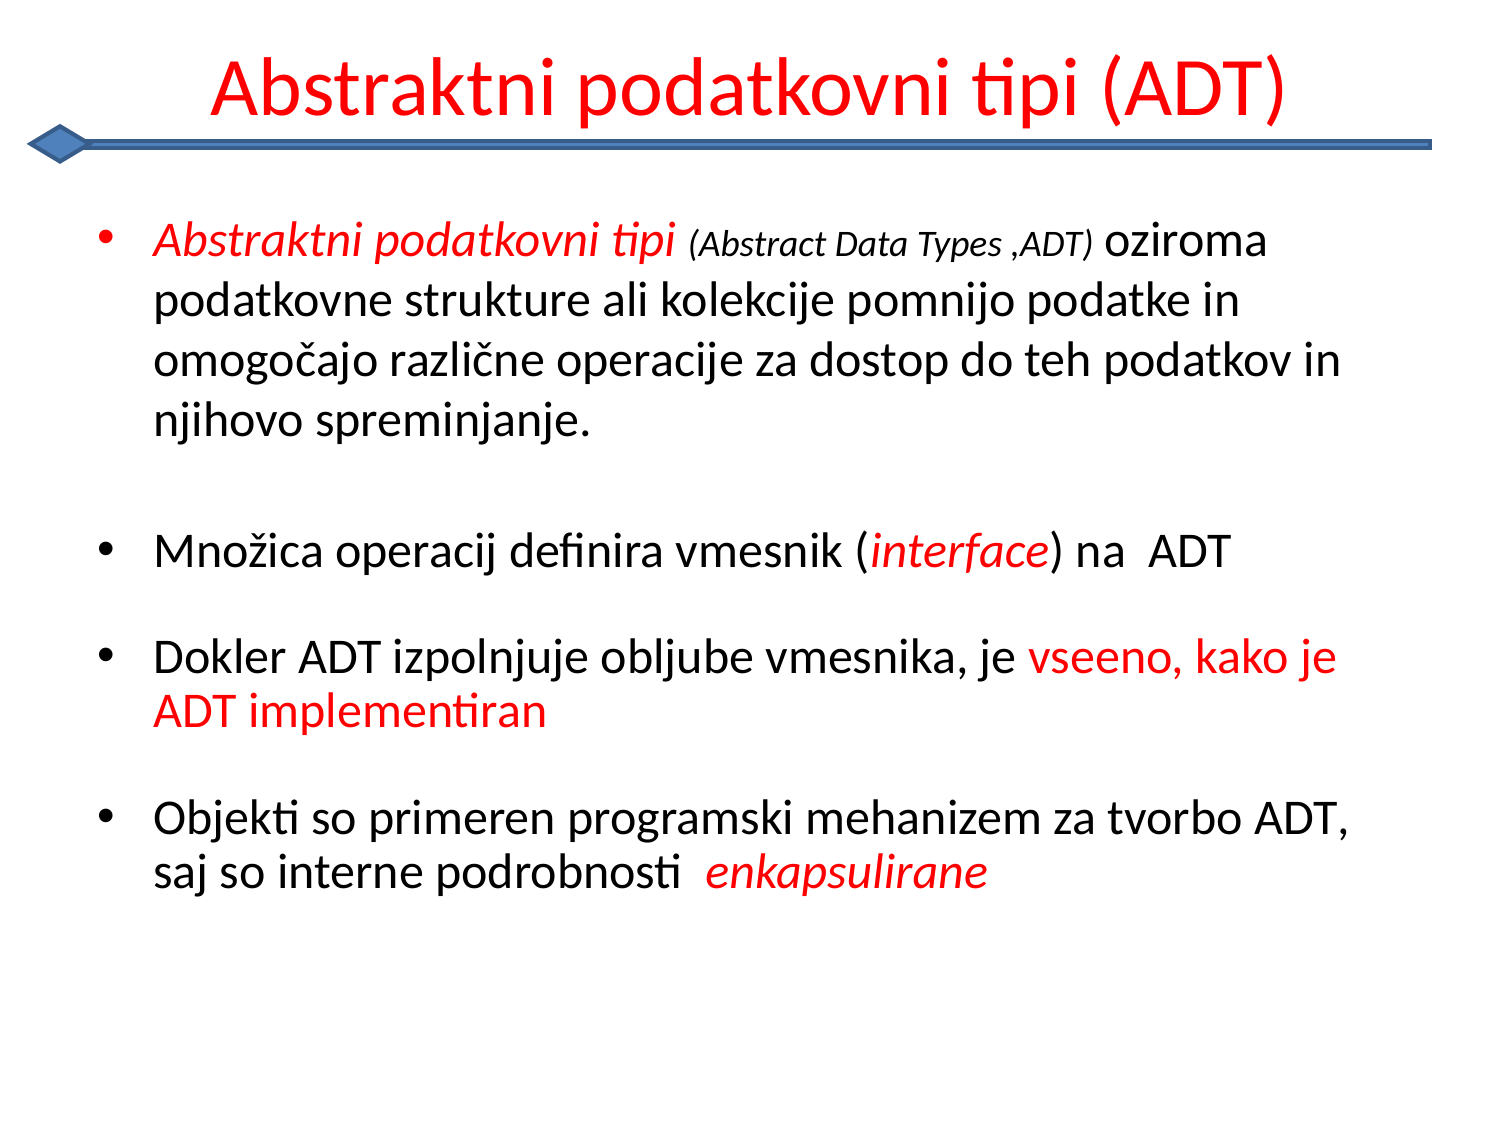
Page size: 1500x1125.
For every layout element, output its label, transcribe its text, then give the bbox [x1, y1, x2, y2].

list Abstraktni podatkovni tipi (Abstract Data Types ,ADT) oziroma podatkovne strukture ali kolekcije pomnijo podatke in omogočajo različne operacije za dostop do teh podatkov in njihovo spreminjanje. Množica operacij definira vmesnik (interface) na ADT Dokler ADT izpolnjuje obljube vmesnika, je vseeno, kako je ADT implementiran Objekti so primeren programski mehanizem za tvorbo ADT, saj so interne podrobnosti enkapsulirane [82, 199, 1433, 942]
title Abstraktni podatkovni tipi (ADT) [75, 23, 1426, 141]
